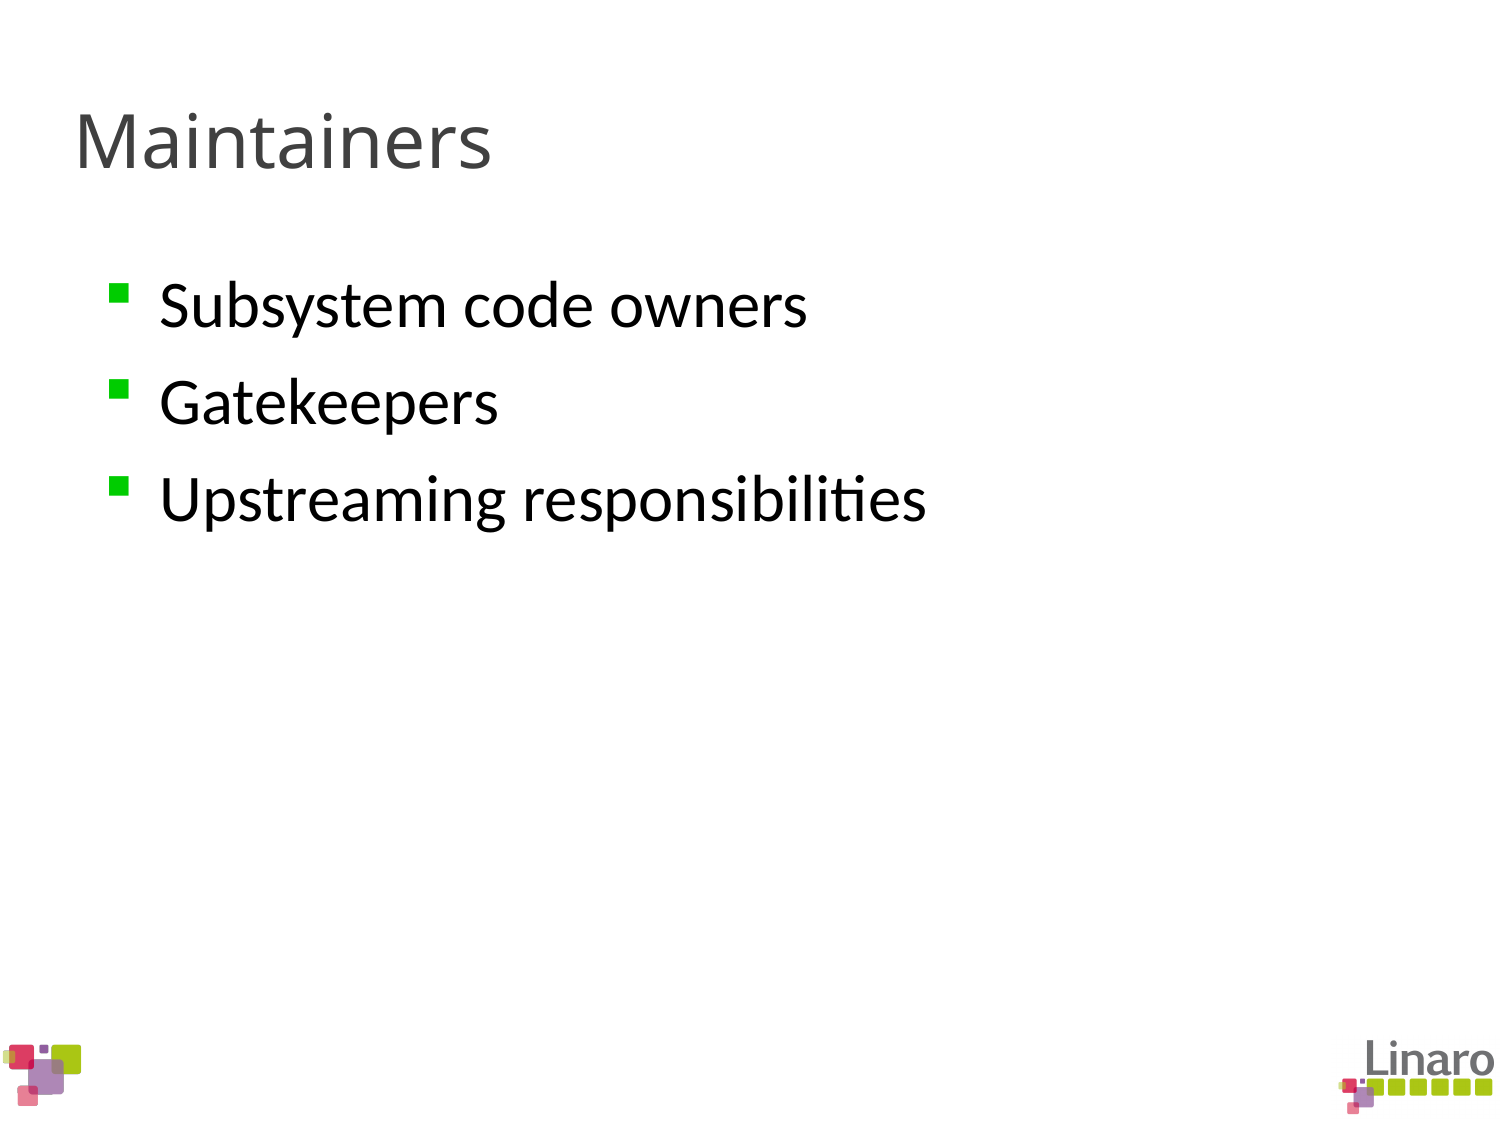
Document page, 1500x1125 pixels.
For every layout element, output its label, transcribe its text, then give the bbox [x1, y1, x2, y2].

picture [1331, 1035, 1500, 1119]
title Maintainers [59, 40, 1410, 237]
picture [0, 1041, 84, 1125]
list Subsystem code owners Gatekeepers Upstreaming responsibilities [88, 253, 1477, 975]
